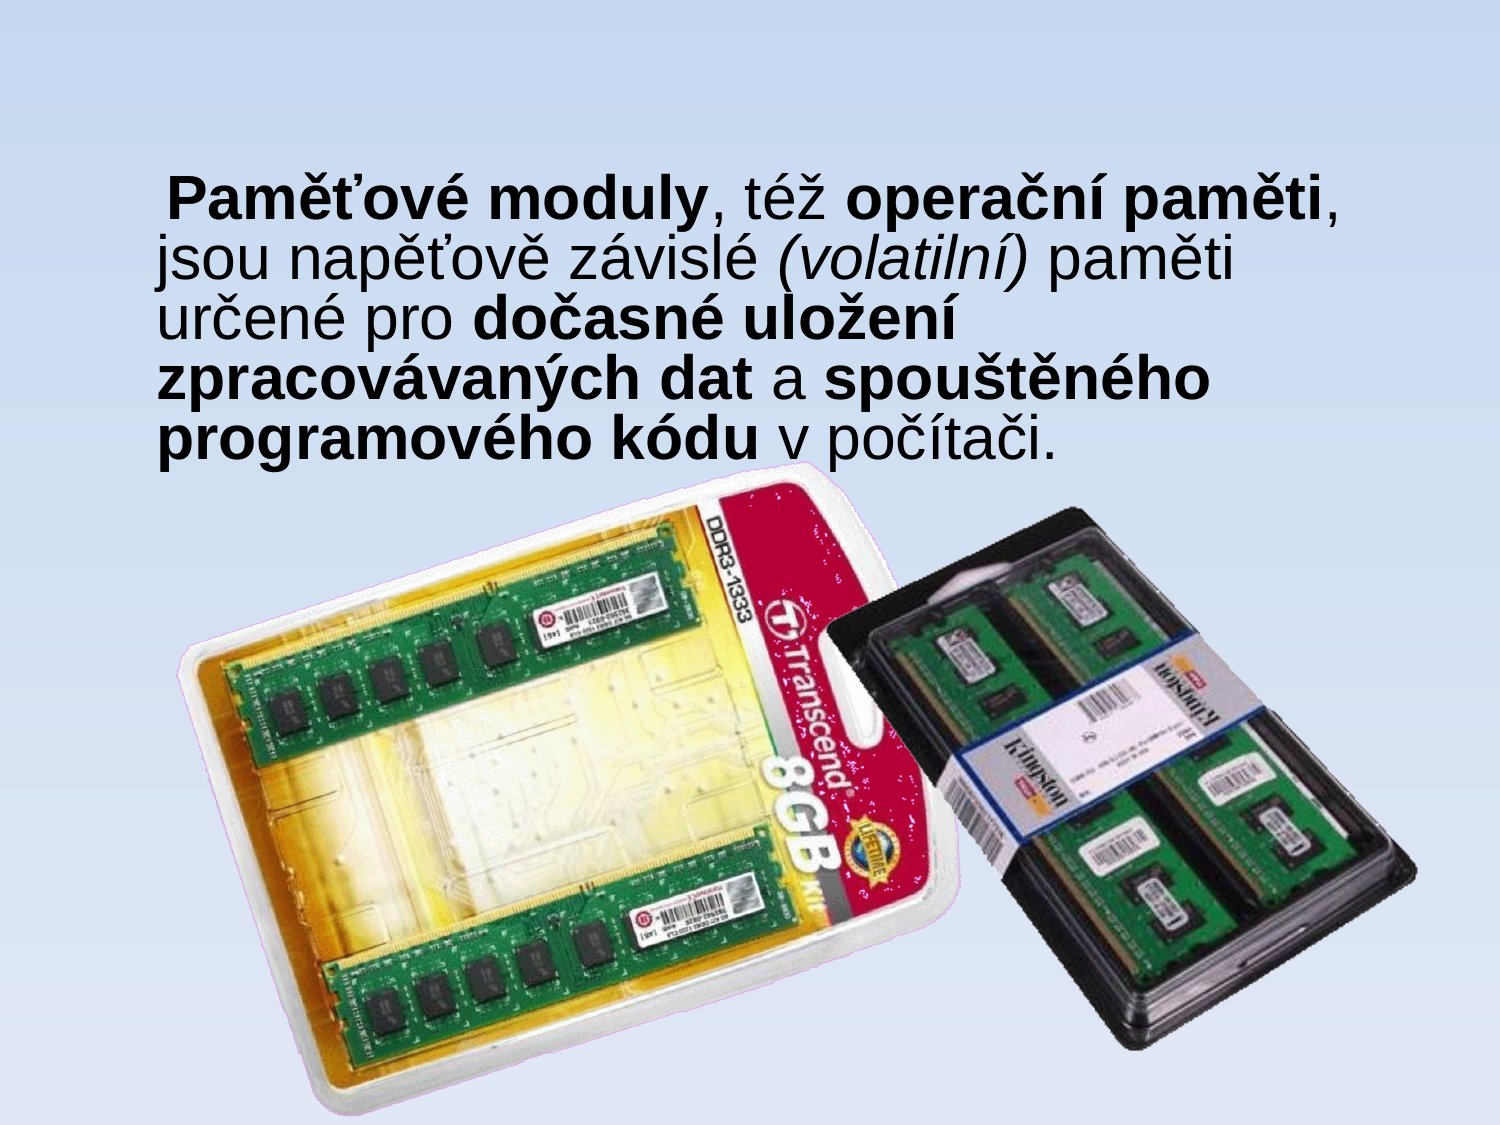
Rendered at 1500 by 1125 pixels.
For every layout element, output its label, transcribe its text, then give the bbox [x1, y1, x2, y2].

list Paměťové moduly, též operační paměti, jsou napěťově závislé (volatilní) paměti určené pro dočasné uložení zpracovávaných dat a spouštěného programového kódu v počítači. [85, 164, 1436, 489]
picture [135, 489, 1436, 1125]
